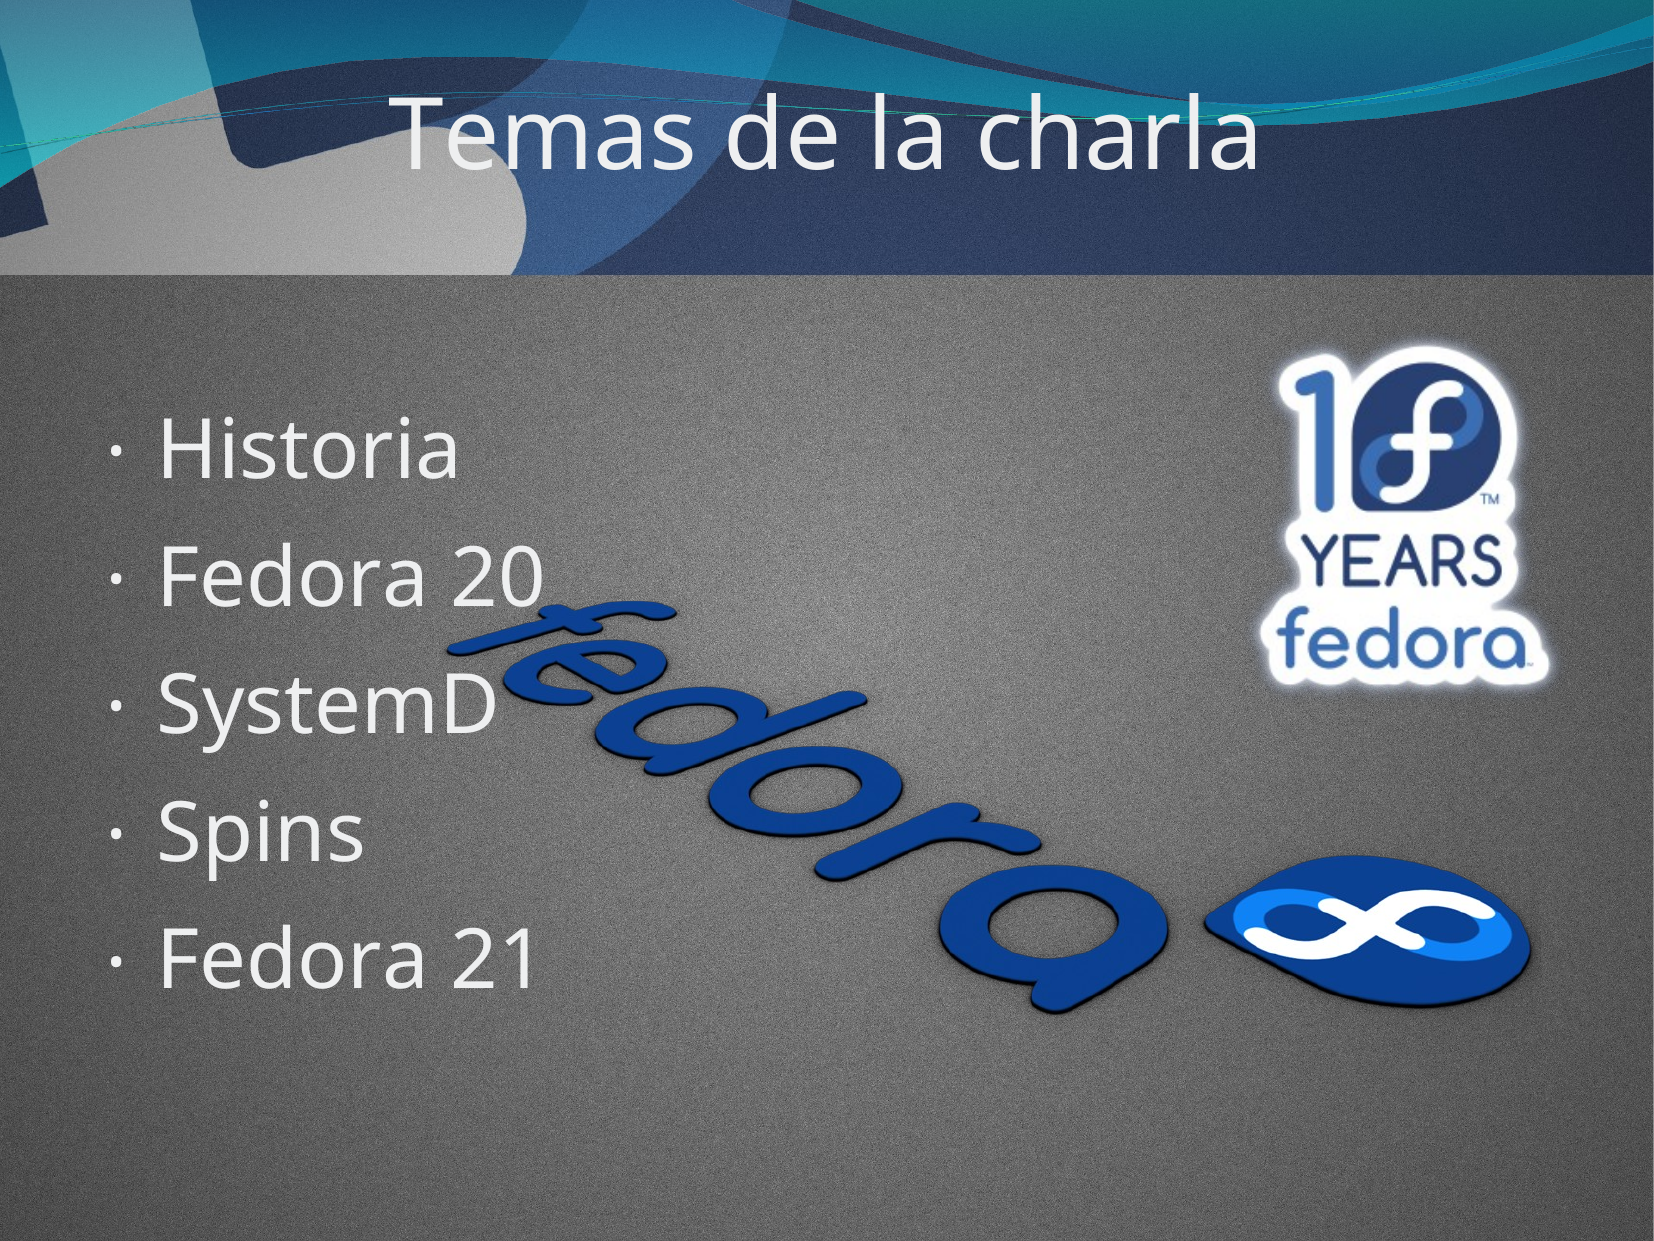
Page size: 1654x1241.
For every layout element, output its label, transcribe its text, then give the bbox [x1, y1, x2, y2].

text_box Temas de la charla [88, 29, 1565, 237]
picture [0, 0, 1654, 1241]
text_box Historia Fedora 20 SystemD Spins Fedora 21 [87, 398, 1565, 1108]
